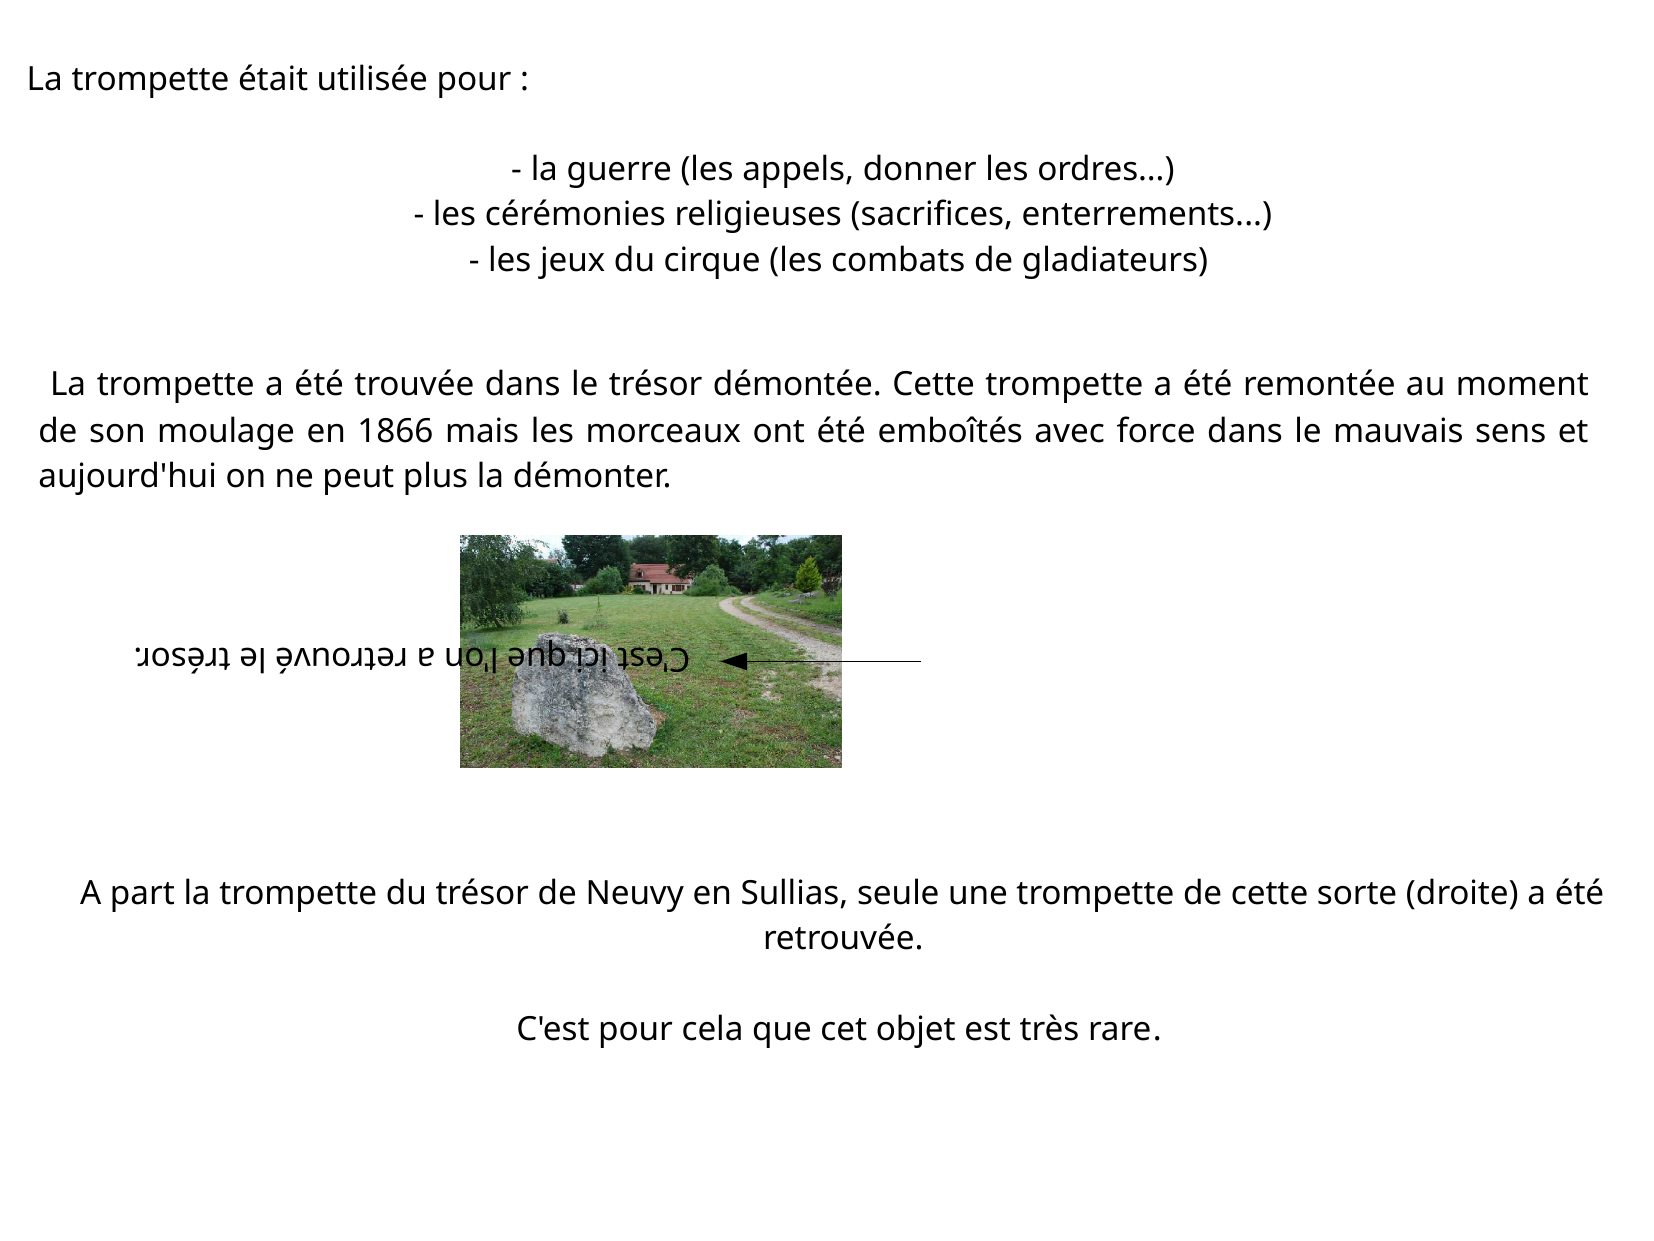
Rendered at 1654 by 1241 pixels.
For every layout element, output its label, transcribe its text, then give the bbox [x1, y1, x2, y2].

text_box La trompette était utilisée pour : - la guerre (les appels, donner les ordres…) - les cérémonies religieuses (sacrifices, enterrements...) - les jeux du cirque (les combats de gladiateurs) A part la trompette du trésor de Neuvy en Sullias, seule une trompette de cette sorte (droite) a été retrouvée. C'est pour cela que cet objet est très rare. [11, 47, 1654, 1229]
picture [460, 535, 842, 768]
text_box La trompette a été trouvée dans le trésor démontée. Cette trompette a été remontée au moment de son moulage en 1866 mais les morceaux ont été emboîtés avec force dans le mauvais sens et aujourd'hui on ne peut plus la démonter. [23, 348, 1607, 532]
